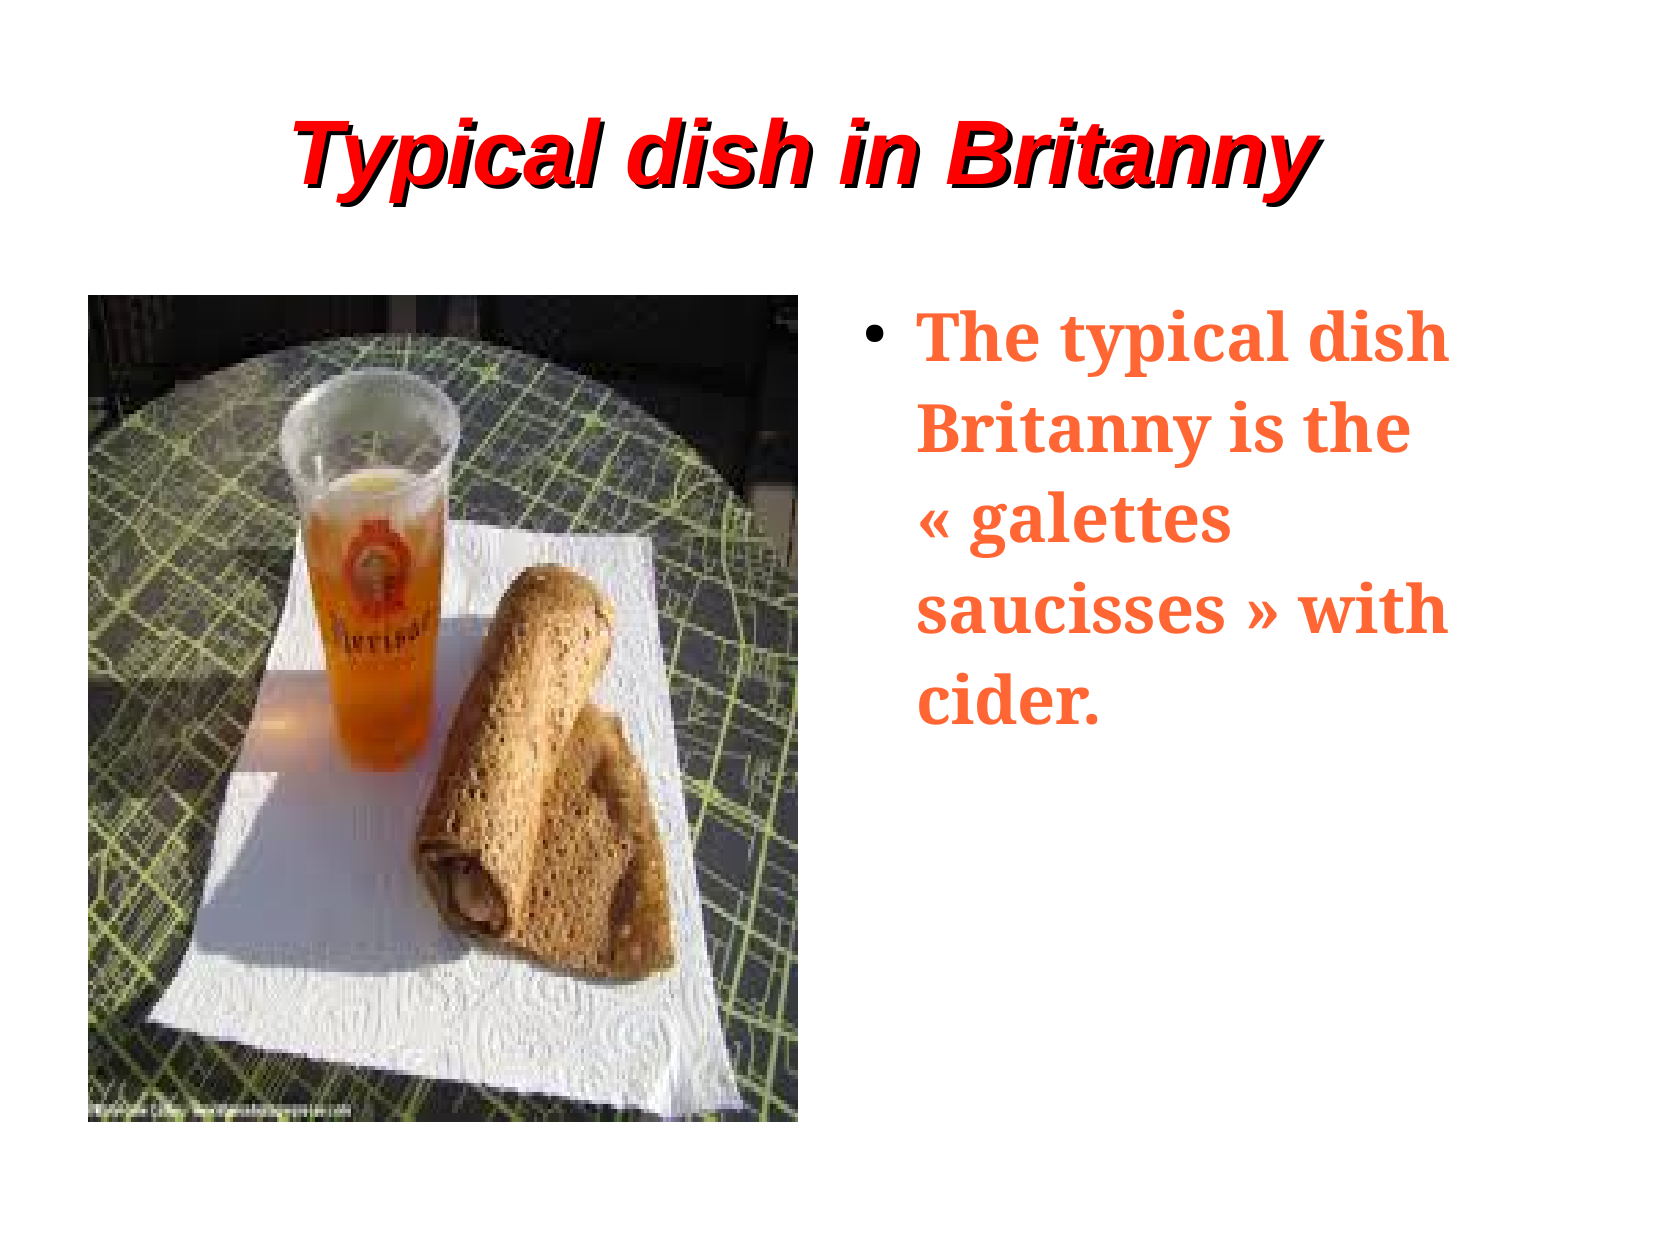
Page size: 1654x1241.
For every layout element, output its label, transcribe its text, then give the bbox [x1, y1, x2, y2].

title Typical dish in Britanny [59, 56, 1548, 250]
picture [0, 0, 1654, 1241]
list The typical dish Britanny is the « galettes saucisses » with cider. [845, 290, 1572, 1109]
